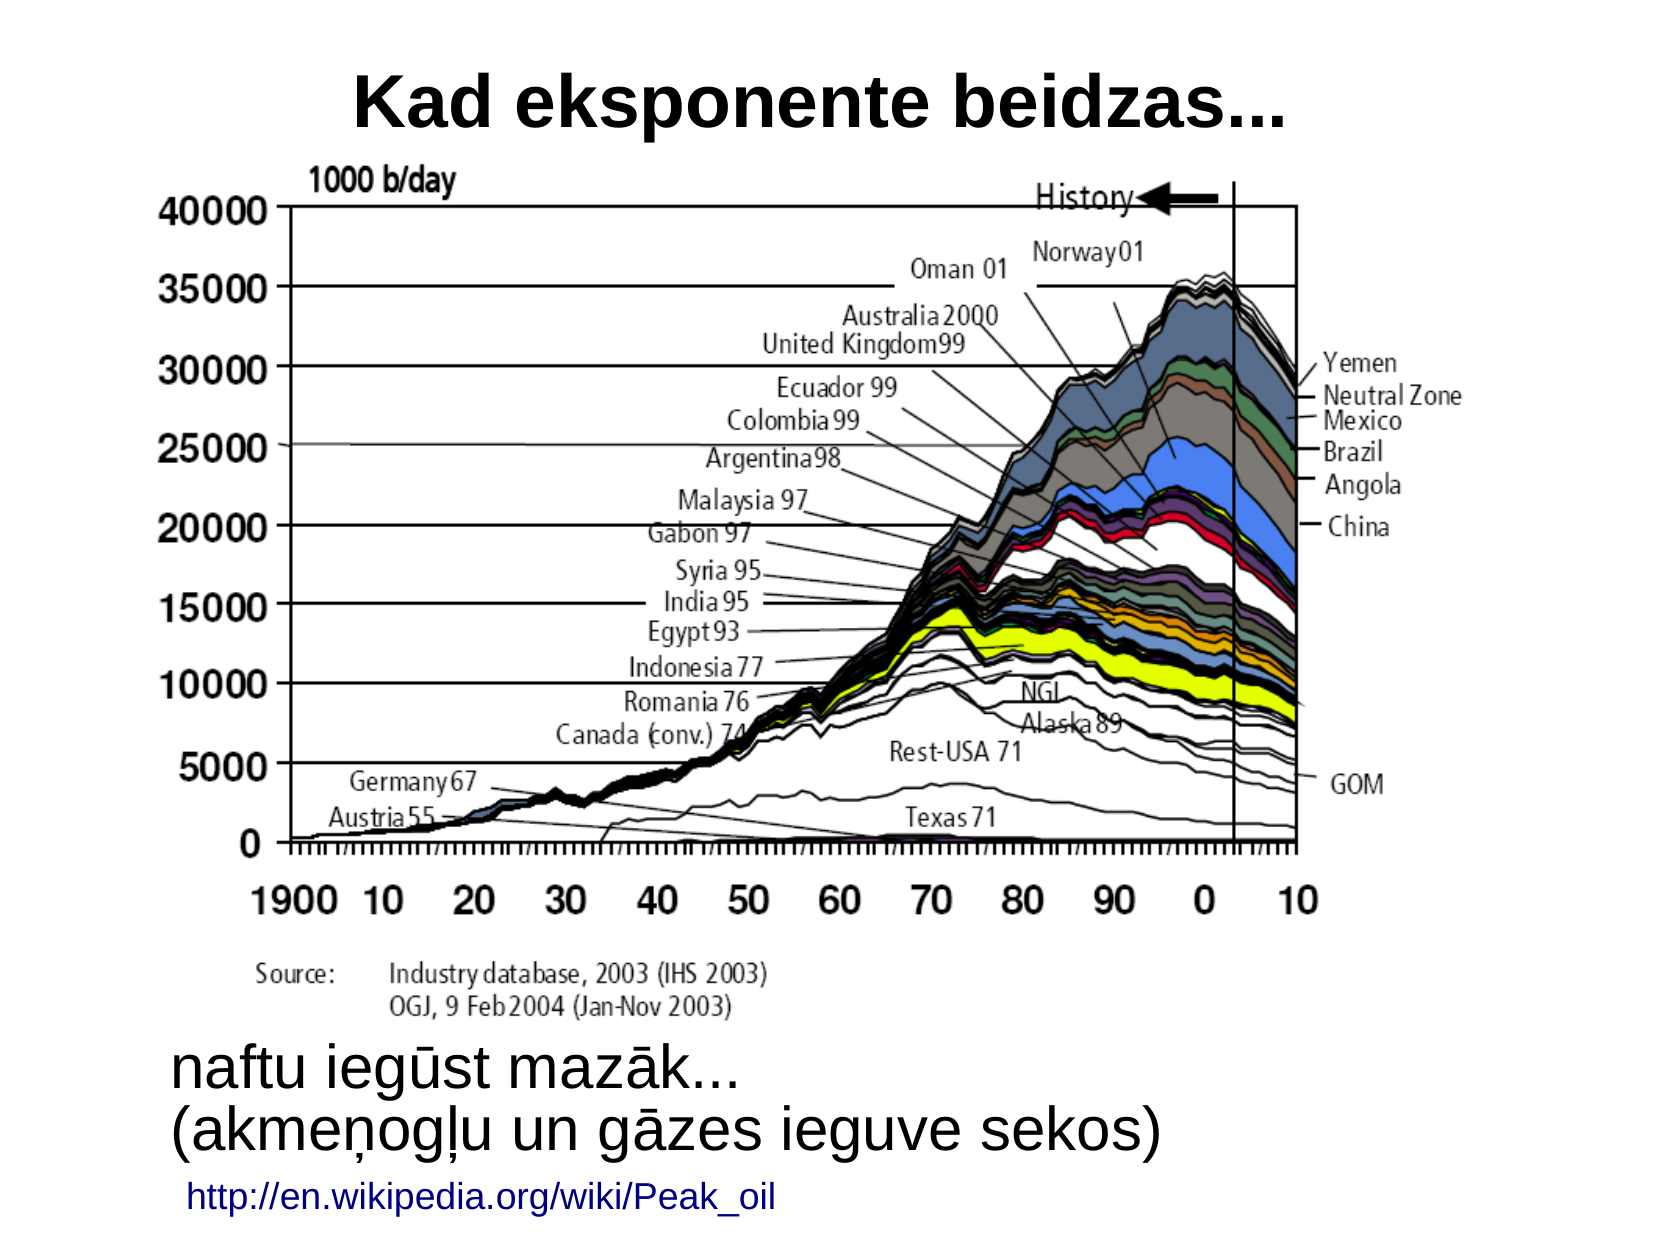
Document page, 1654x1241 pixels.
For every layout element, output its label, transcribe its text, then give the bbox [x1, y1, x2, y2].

text_box http://en.wikipedia.org/wiki/Peak_oil [171, 1169, 792, 1226]
title Kad eksponente beidzas... [112, 55, 1530, 154]
list naftu iegūst mazāk... (akmeņogļu un gāzes ieguve sekos) [118, 1033, 1605, 1164]
picture [141, 154, 1475, 1033]
